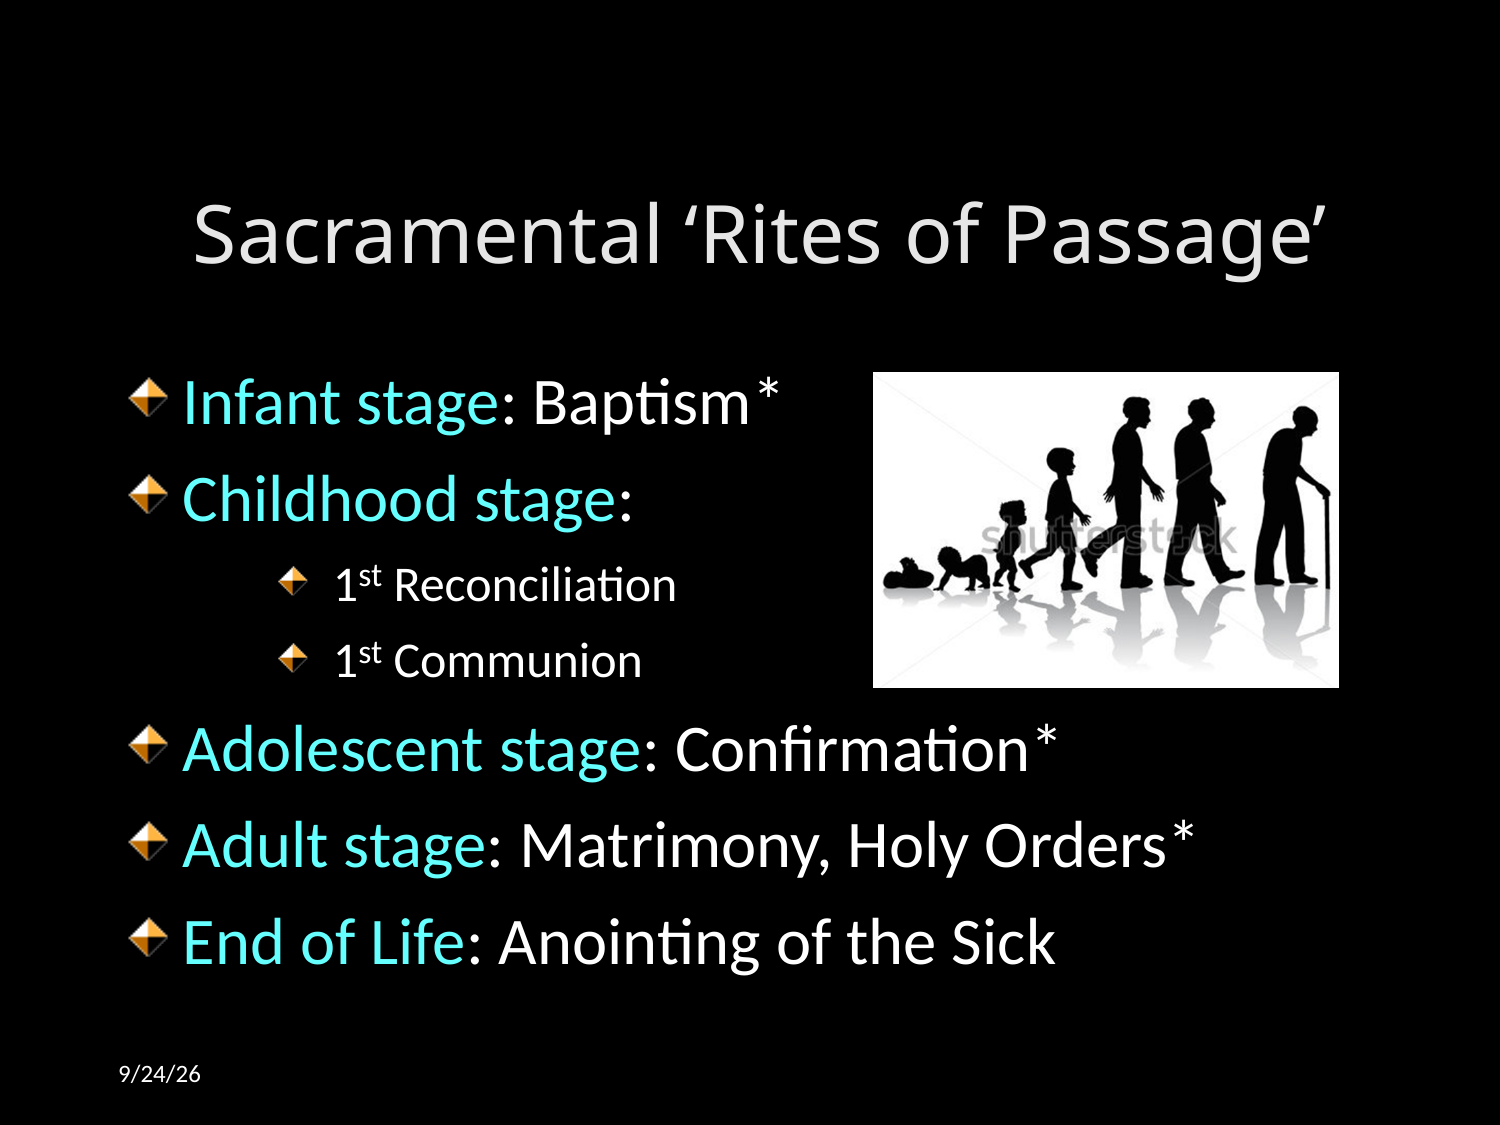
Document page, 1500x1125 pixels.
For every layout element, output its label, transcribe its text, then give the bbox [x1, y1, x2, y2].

list Infant stage: Baptism* Childhood stage: 1st Reconciliation 1st Communion Adolescent stage: Confirmation* Adult stage: Matrimony, Holy Orders* End of Life: Anointing of the Sick [112, 350, 1388, 1026]
title Sacramental ‘Rites of Passage’ [112, 137, 1388, 325]
text_box 6/5/2017 [103, 1042, 441, 1103]
picture [873, 372, 1339, 688]
